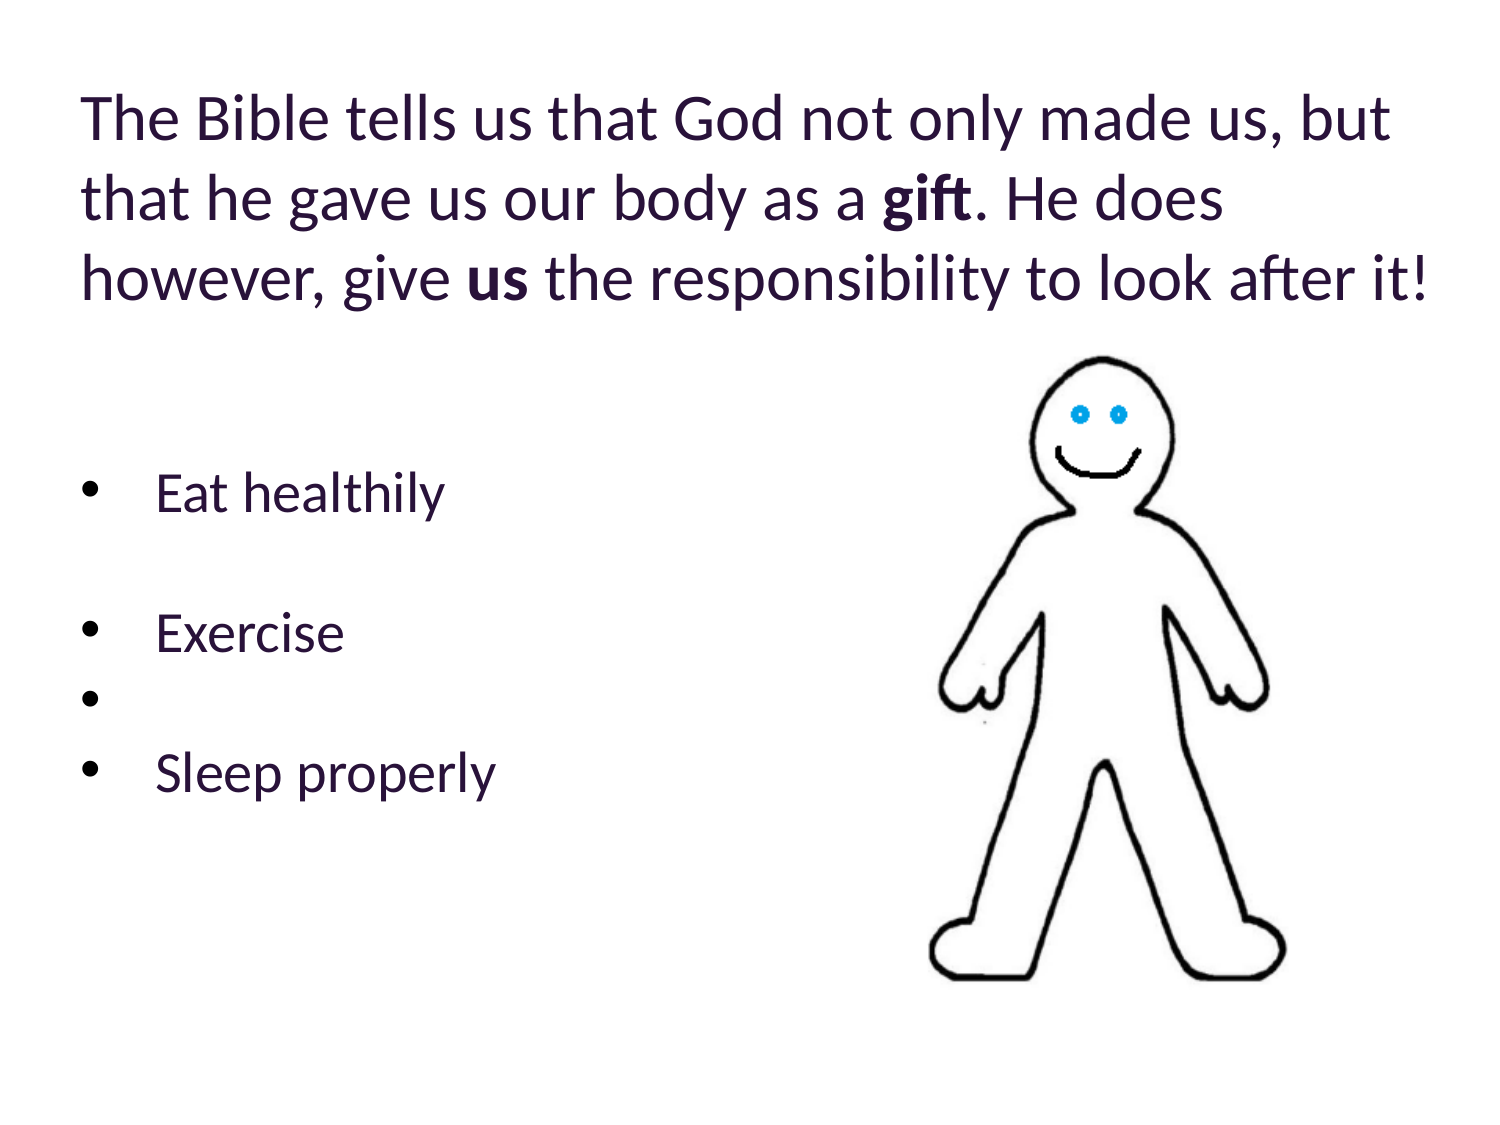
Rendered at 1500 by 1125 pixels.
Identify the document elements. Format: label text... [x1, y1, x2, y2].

text_box The Bible tells us that God not only made us, but that he gave us our body as a gift. He does however, give us the responsibility to look after it! Eat healthily Exercise Sleep properly [64, 66, 1447, 1112]
picture [927, 349, 1289, 991]
